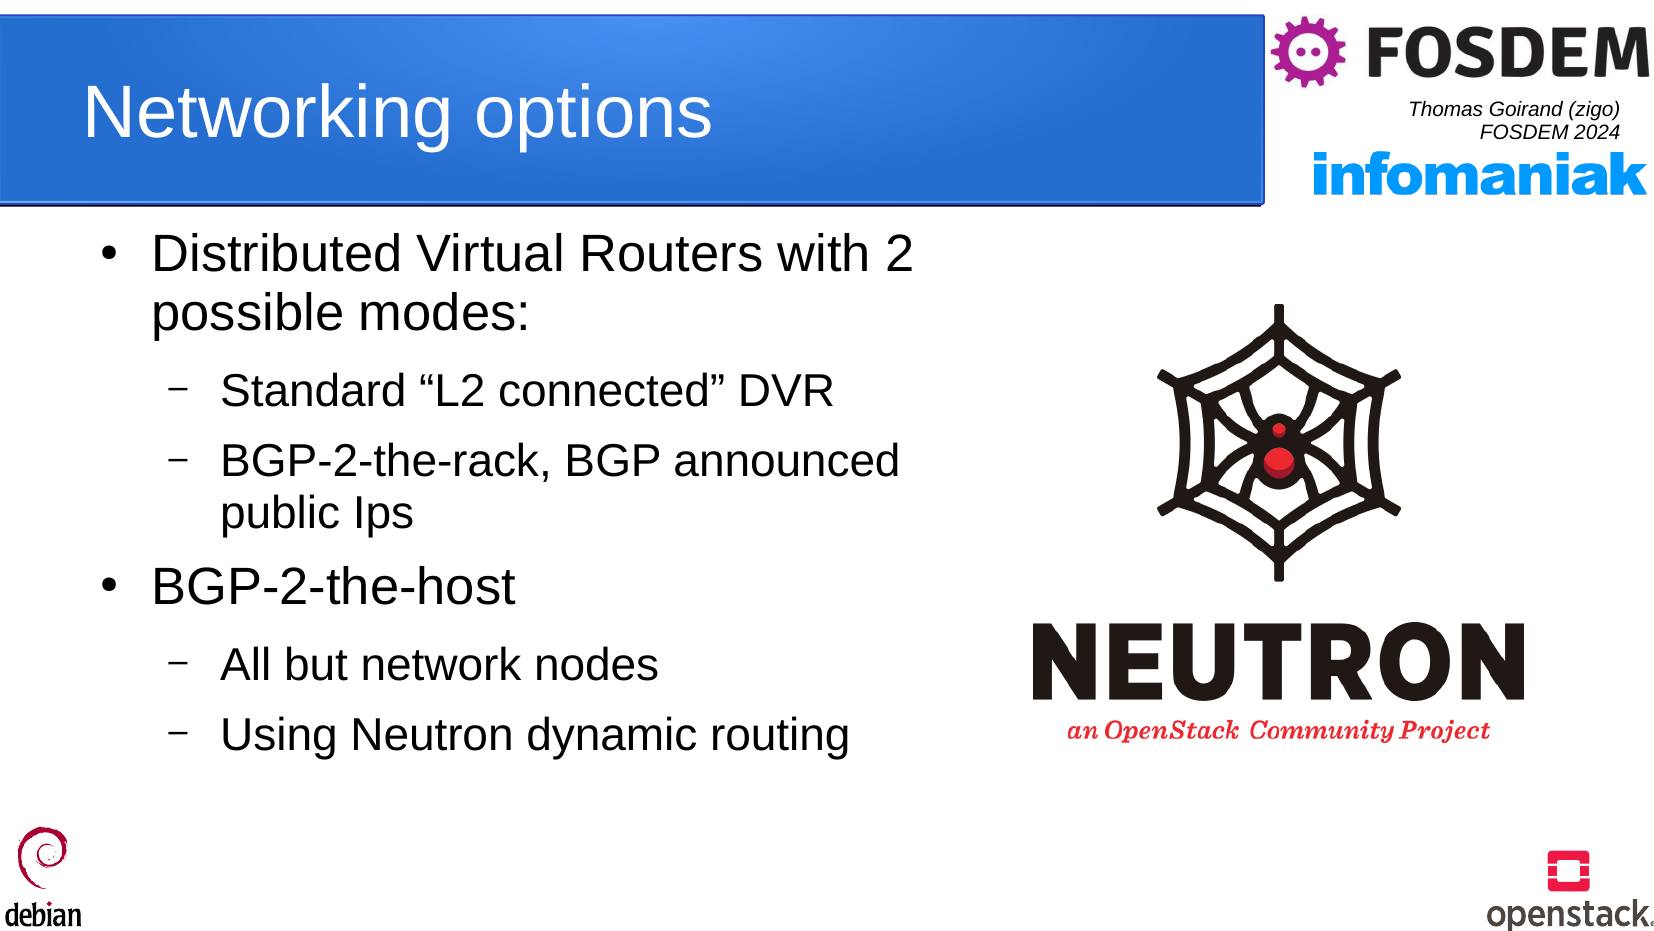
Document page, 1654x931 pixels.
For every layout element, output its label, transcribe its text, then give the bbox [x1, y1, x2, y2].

picture [990, 283, 1568, 766]
title Networking options [82, 35, 1235, 189]
picture [1269, 14, 1651, 90]
picture [1314, 151, 1647, 195]
list Distributed Virtual Routers with 2 possible modes: Standard “L2 connected” DVR BGP-2-the-rack, BGP announced public Ips BGP-2-the-host All but network nodes Using Neutron dynamic routing [82, 224, 946, 764]
